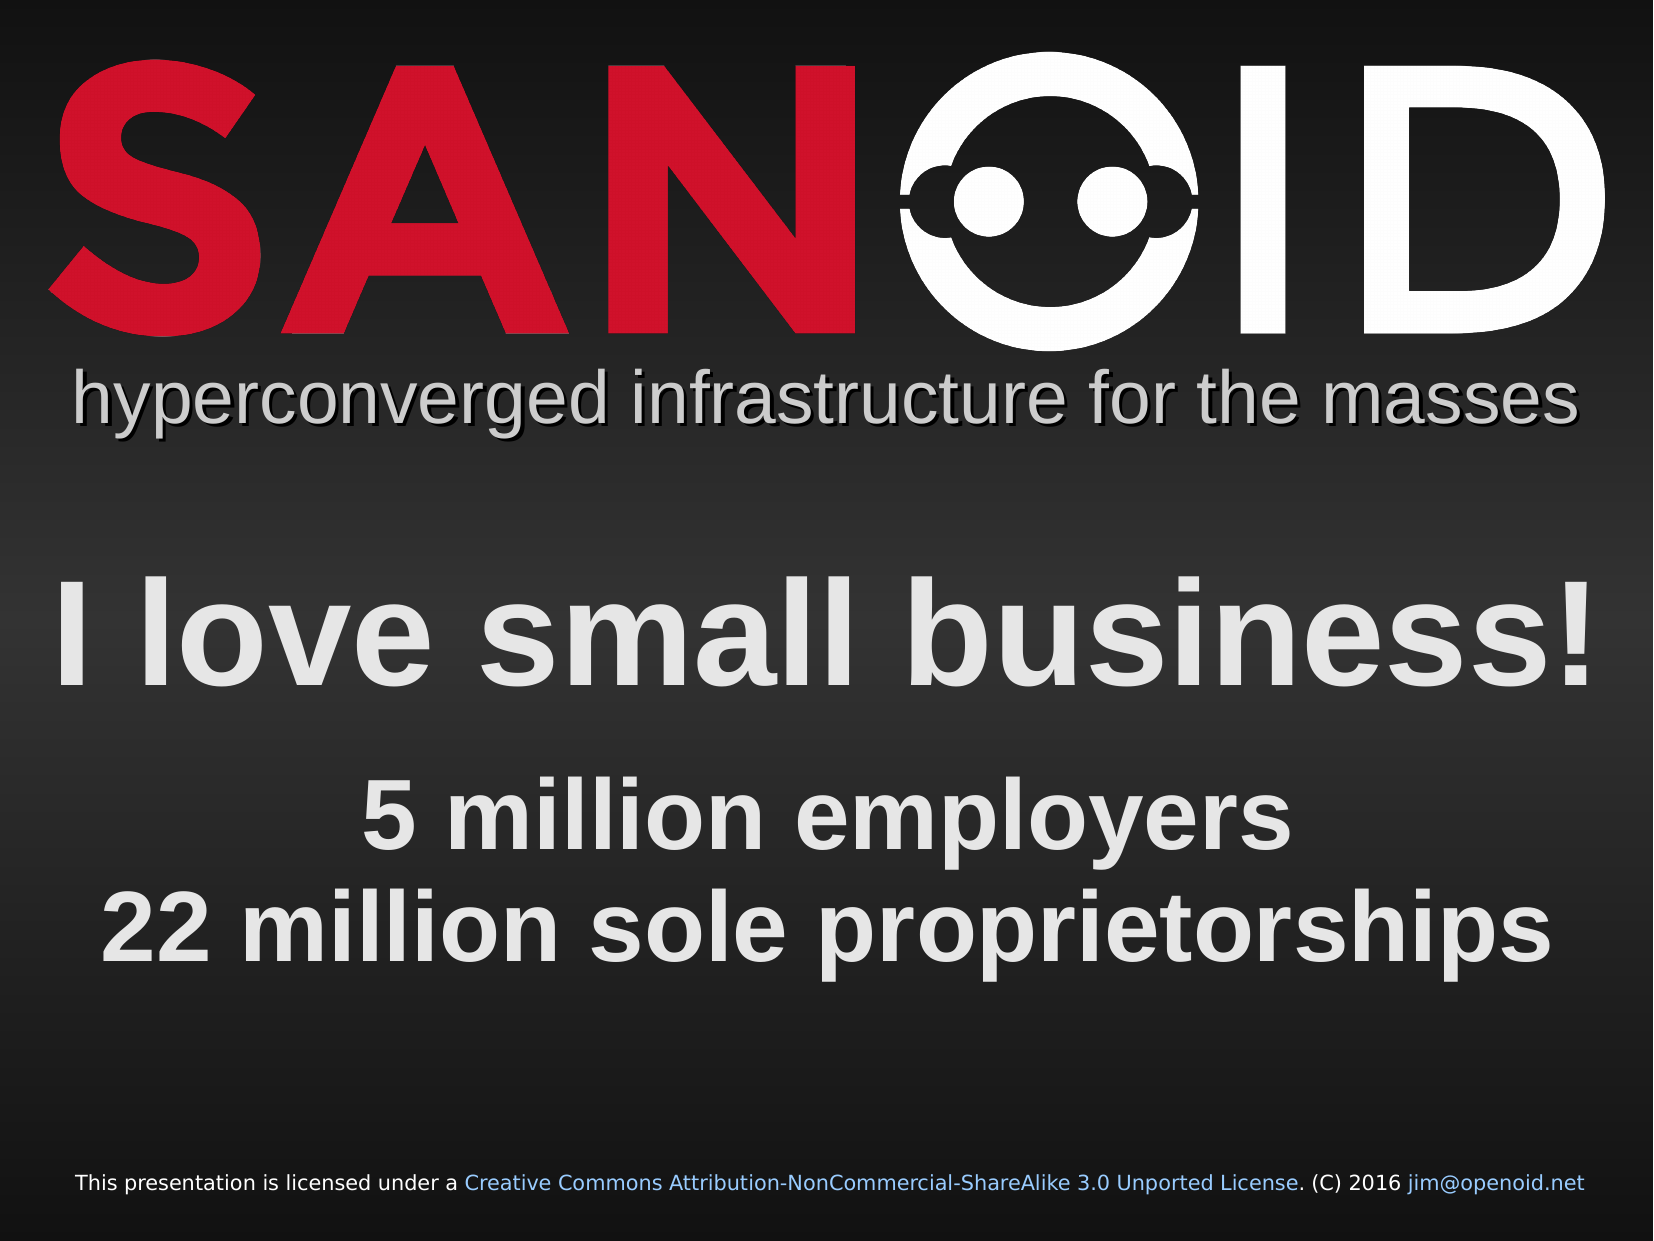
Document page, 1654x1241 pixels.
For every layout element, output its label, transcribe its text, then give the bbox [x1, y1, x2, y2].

title I love small business! 5 million employers 22 million sole proprietorships [3, 495, 1653, 1241]
picture [15, 14, 1638, 406]
text_box hyperconverged infrastructure for the masses [0, 240, 1653, 556]
